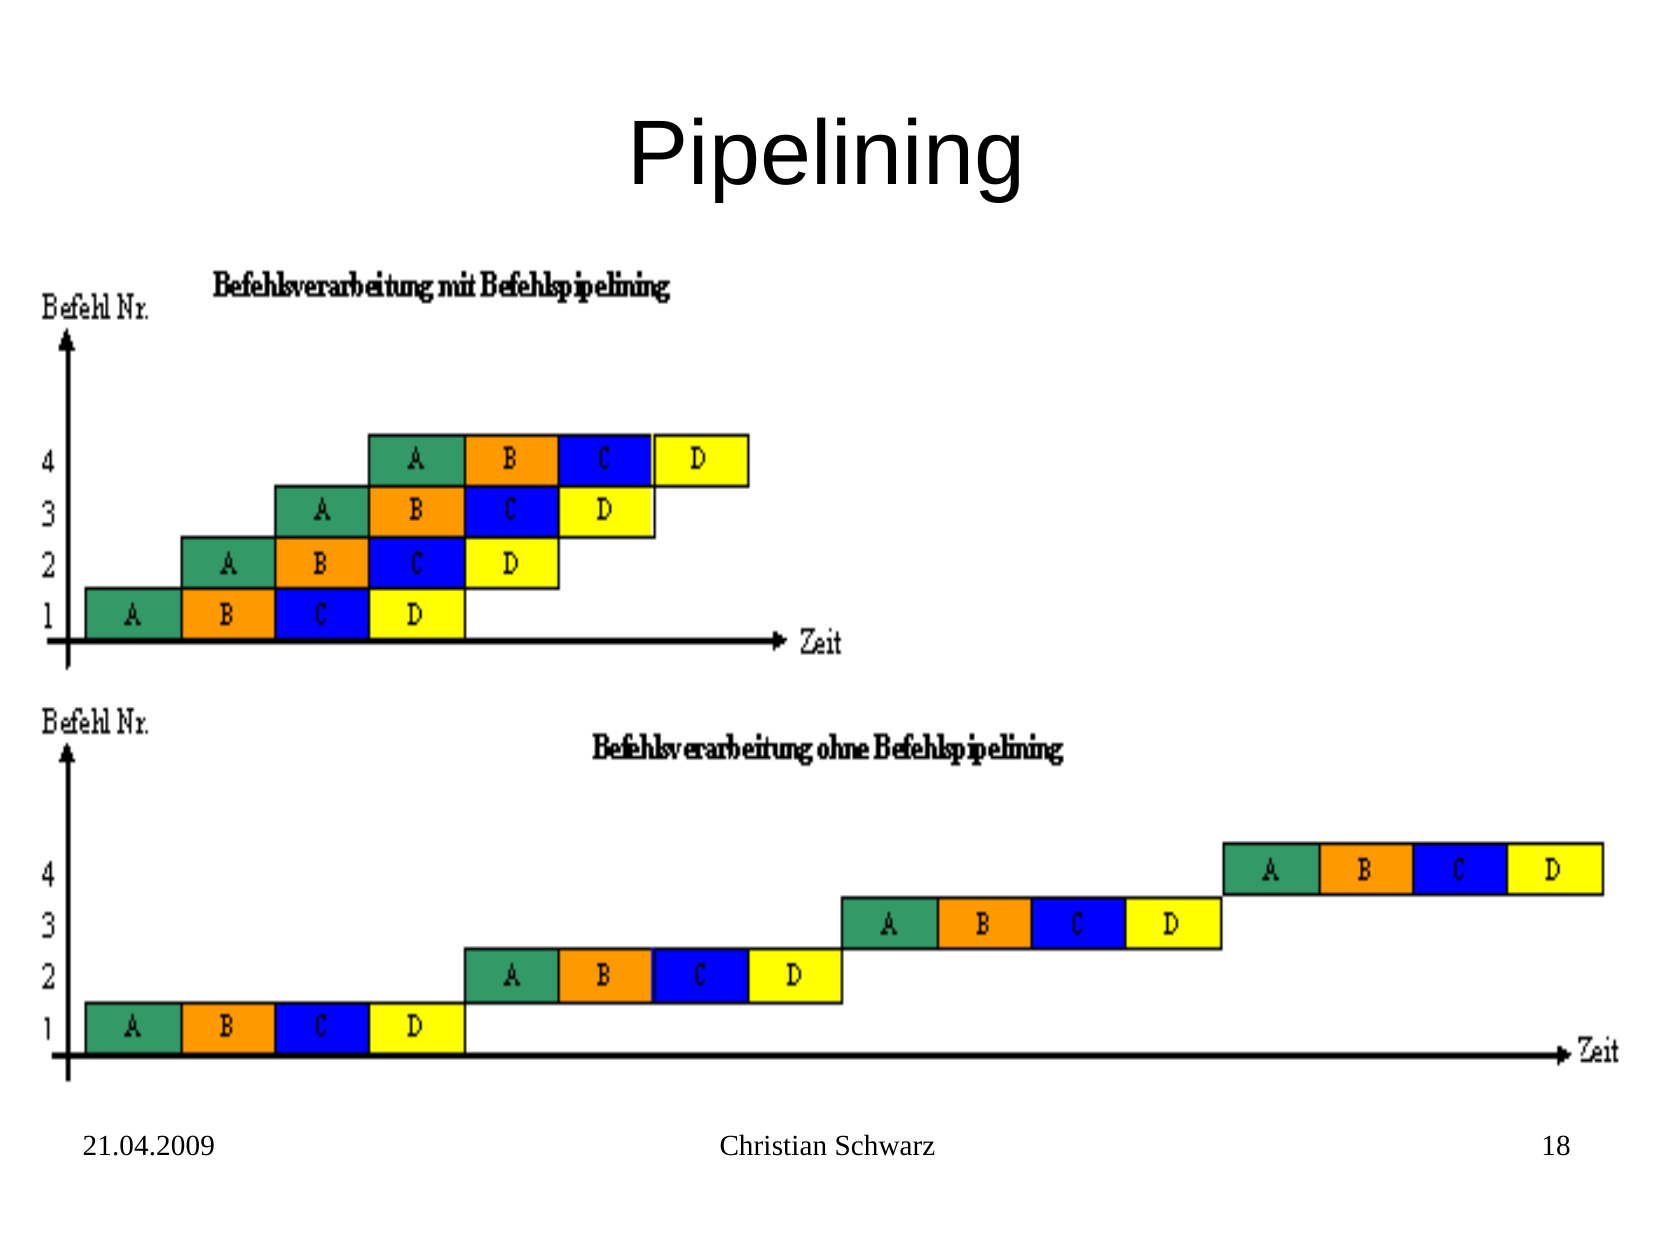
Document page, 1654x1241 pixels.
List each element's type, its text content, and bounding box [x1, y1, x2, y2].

picture [29, 253, 1654, 1111]
title Pipelining [82, 49, 1571, 253]
